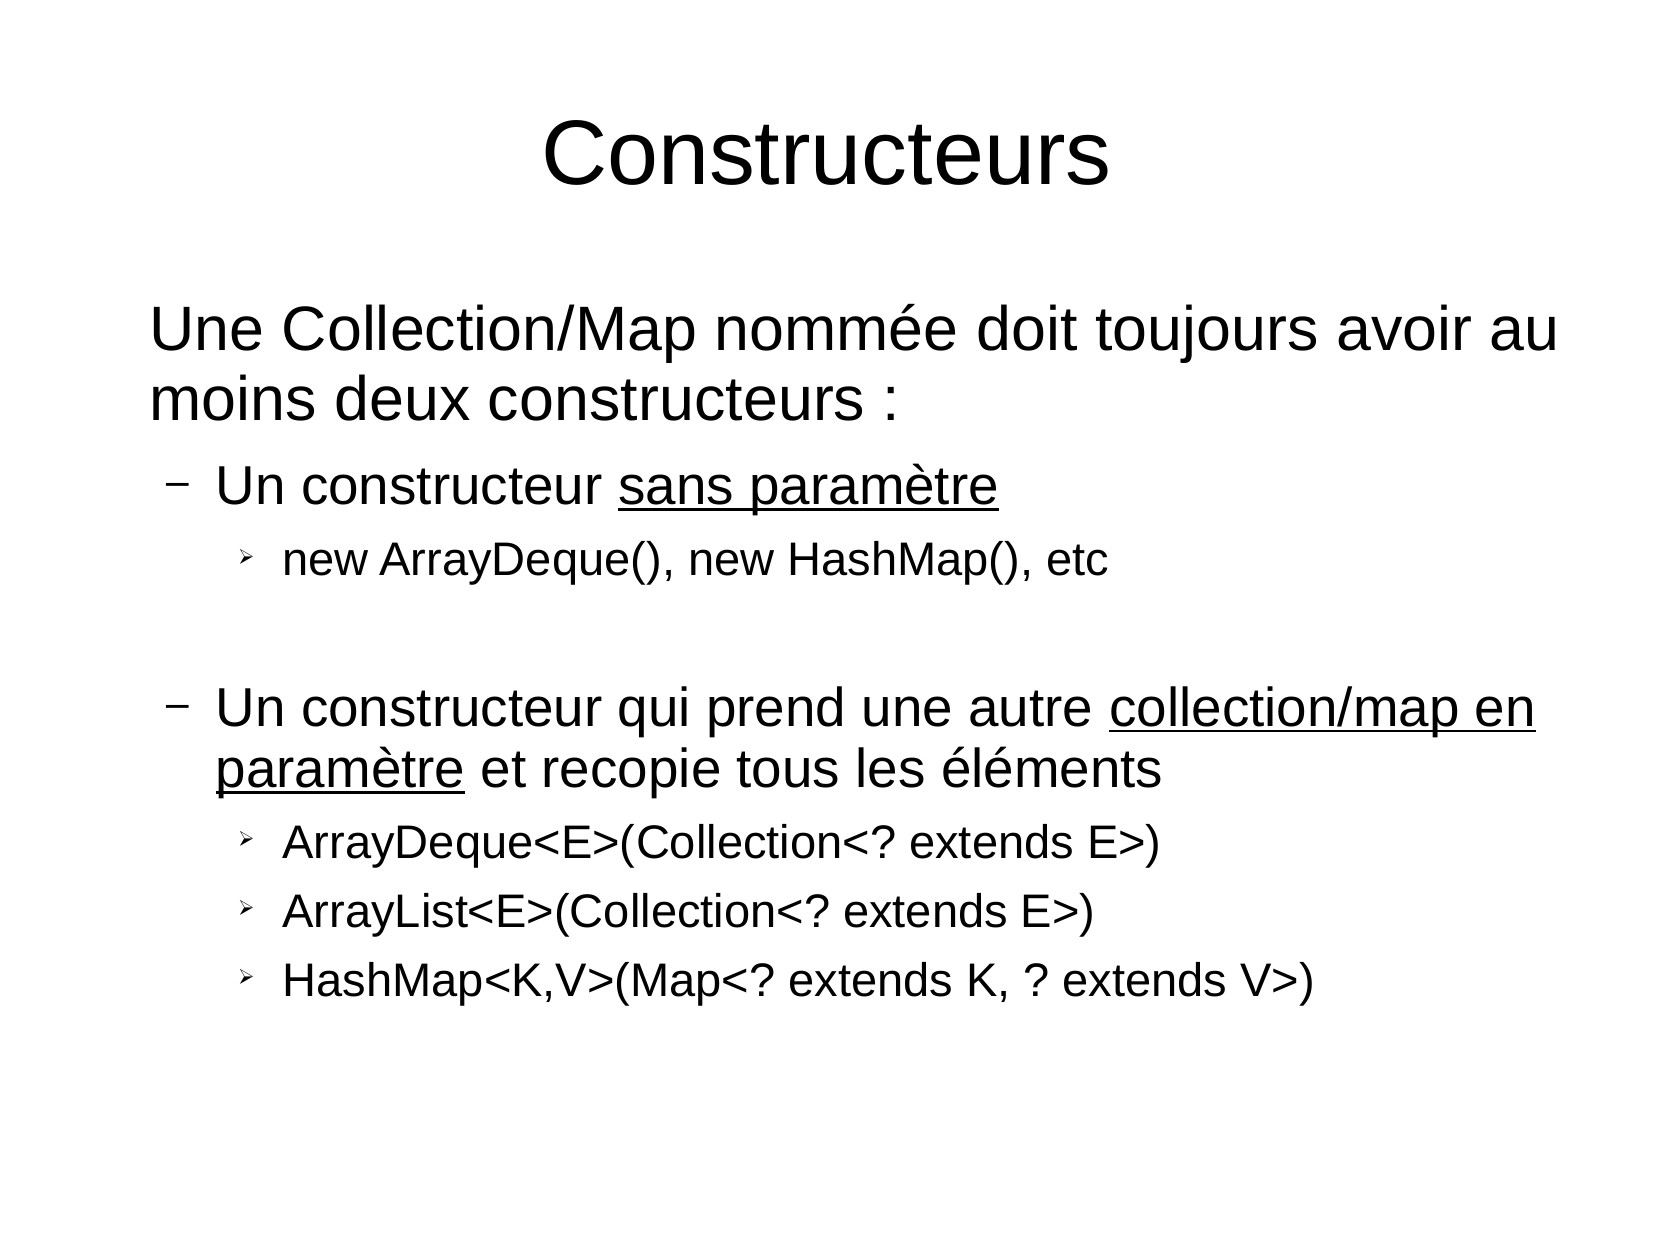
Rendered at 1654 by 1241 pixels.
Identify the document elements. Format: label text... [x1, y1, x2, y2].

list Une Collection/Map nommée doit toujours avoir au moins deux constructeurs : Un constructeur sans paramètre new ArrayDeque(), new HashMap(), etc Un constructeur qui prend une autre collection/map en paramètre et recopie tous les éléments ArrayDeque<E>(Collection<? extends E>) ArrayList<E>(Collection<? extends E>) HashMap<K,V>(Map<? extends K, ? extends V>) [82, 290, 1571, 1010]
title Constructeurs [82, 49, 1571, 257]
